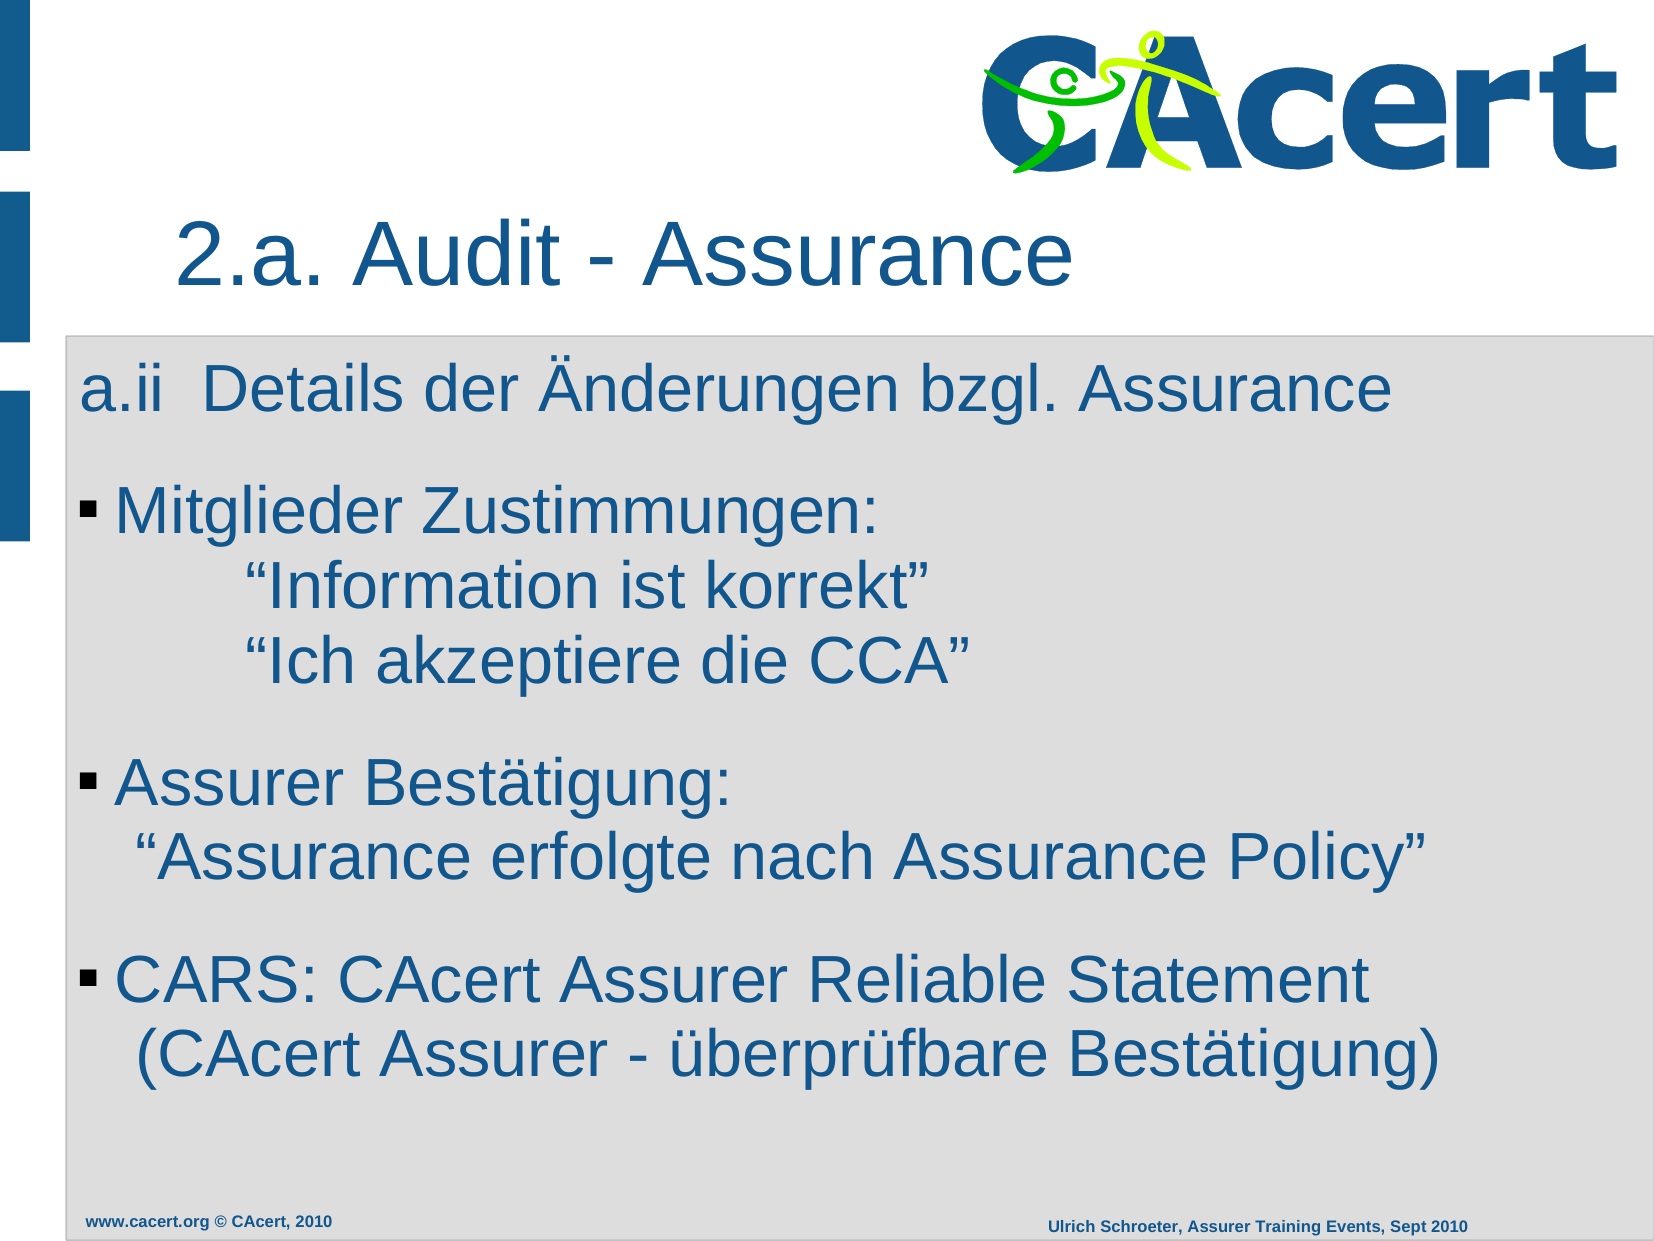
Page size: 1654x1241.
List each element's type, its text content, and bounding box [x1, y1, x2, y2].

text_box a.ii Details der Änderungen bzgl. Assurance Mitglieder Zustimmungen: “Information ist korrekt” “Ich akzeptiere die CCA” Assurer Bestätigung: “Assurance erfolgte nach Assurance Policy” CARS: CAcert Assurer Reliable Statement (CAcert Assurer - überprüfbare Bestätigung) [64, 343, 1458, 1099]
text_box 2.a. Audit - Assurance [118, 195, 1082, 313]
